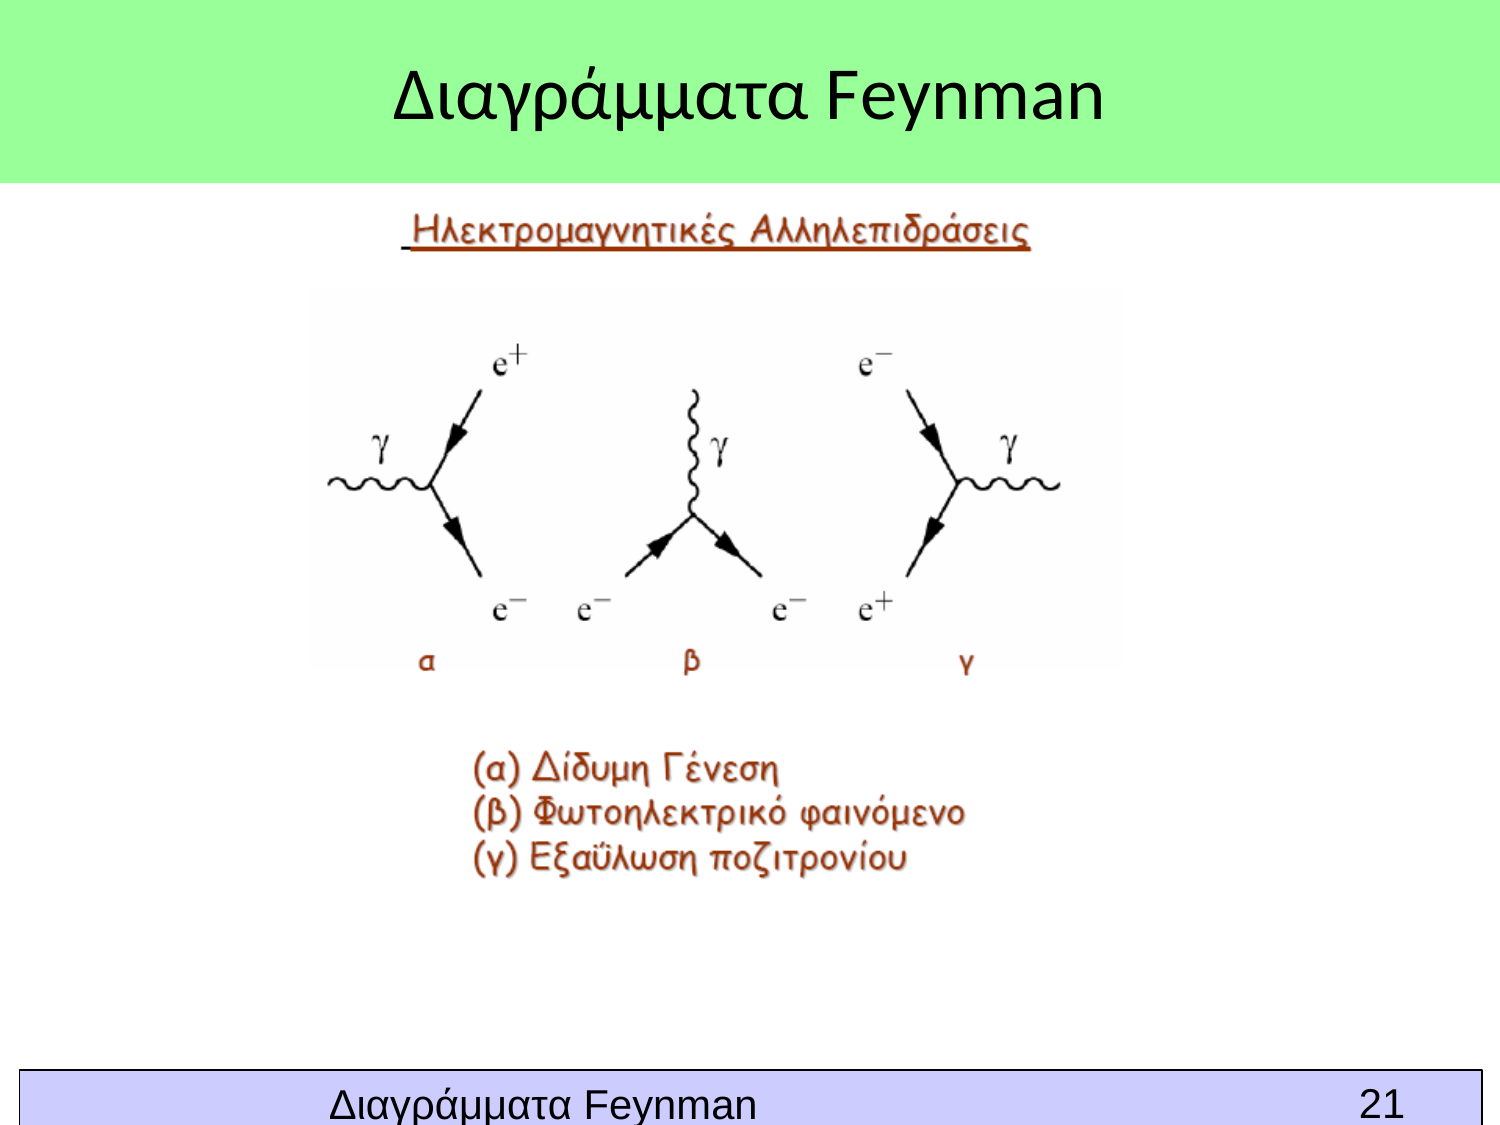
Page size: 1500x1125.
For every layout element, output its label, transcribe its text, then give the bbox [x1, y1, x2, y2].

text_box Διαγράμματα Feynman [0, 0, 1500, 184]
picture [309, 189, 1167, 934]
